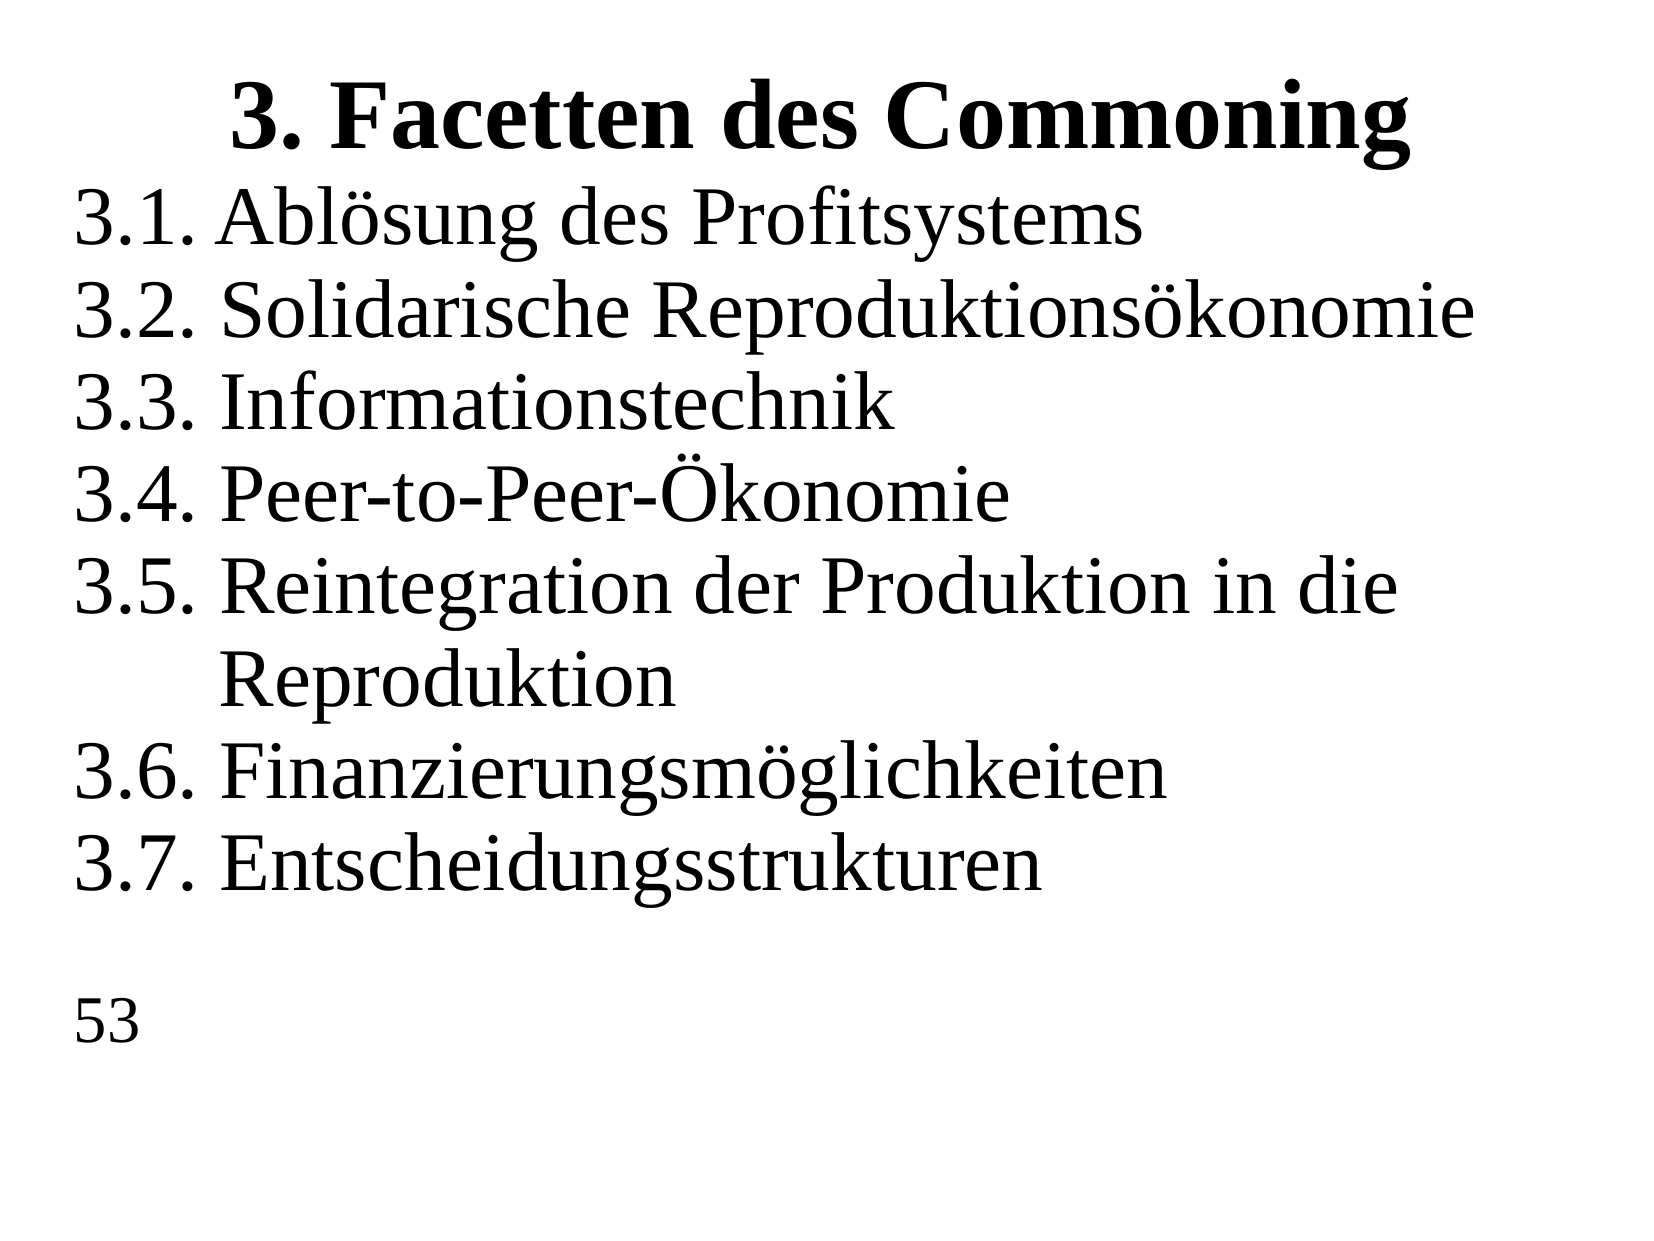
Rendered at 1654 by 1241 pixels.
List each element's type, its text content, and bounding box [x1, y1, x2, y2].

text_box 3. Facetten des Commoning 3.1. Ablösung des Profitsystems 3.2. Solidarische Reproduktionsökonomie 3.3. Informationstechnik 3.4. Peer-to-Peer-Ökonomie 3.5. Reintegration der Produktion in die Reproduktion 3.6. Finanzierungsmöglichkeiten 3.7. Entscheidungsstrukturen <Nummer> [59, 52, 1595, 1093]
